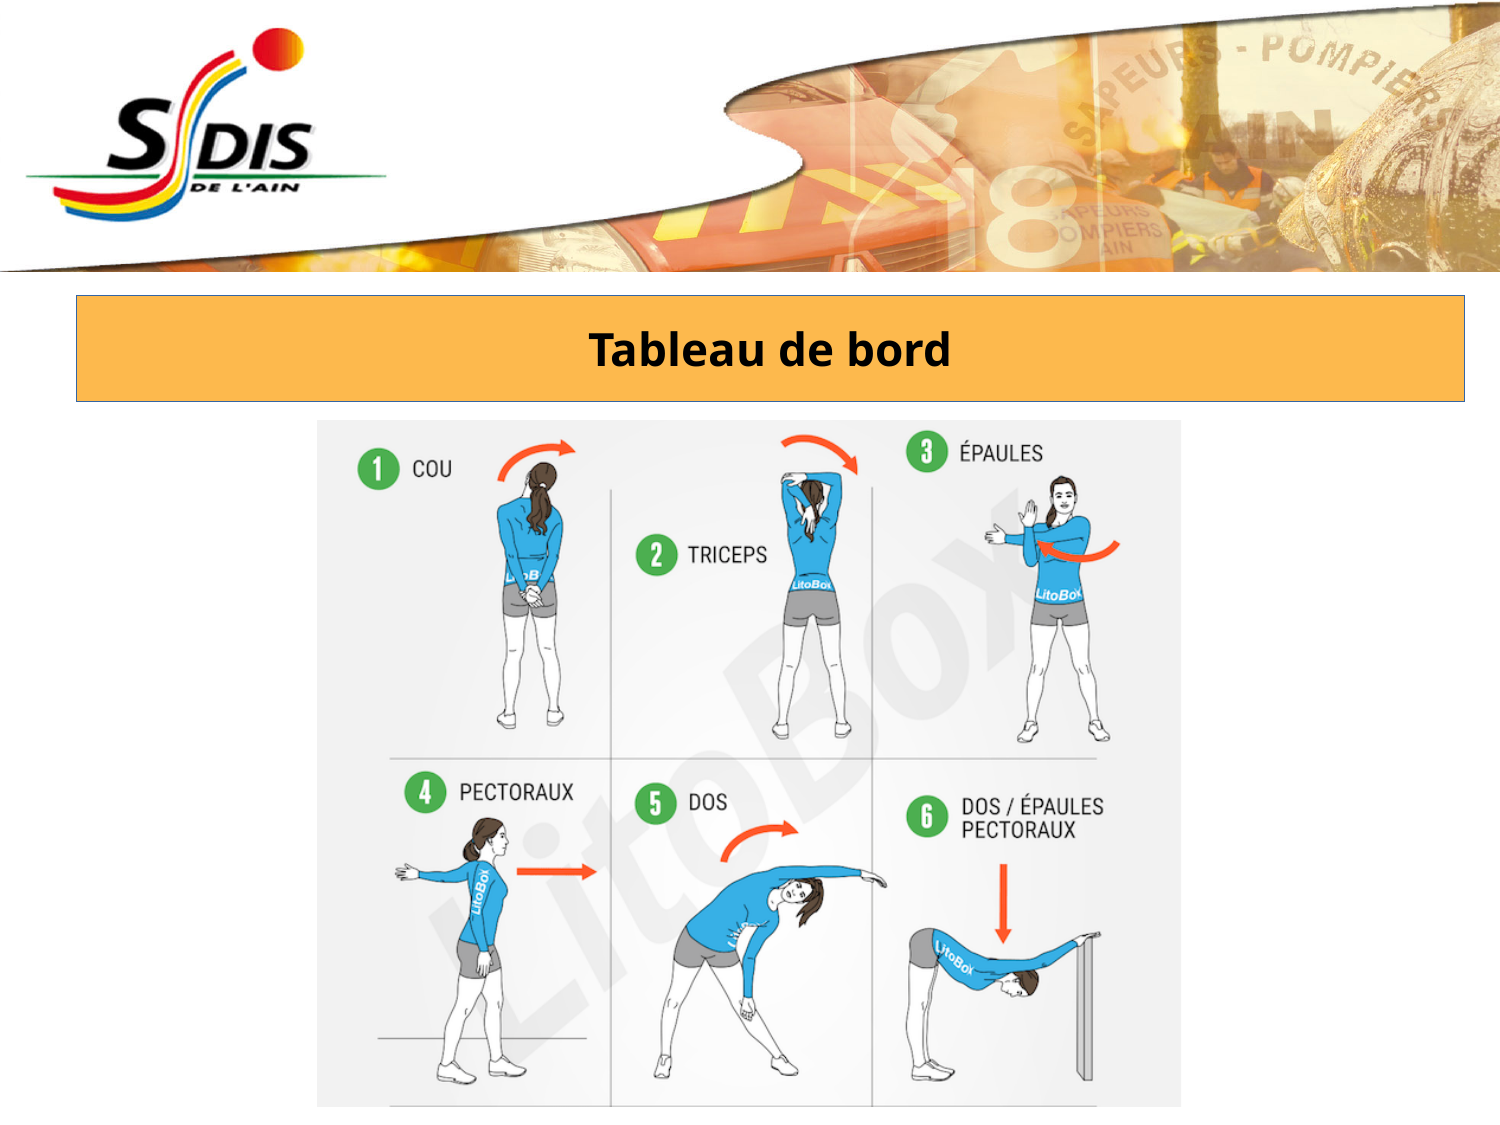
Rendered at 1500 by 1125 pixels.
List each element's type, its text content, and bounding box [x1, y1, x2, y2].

text_box Tableau de bord [76, 295, 1465, 402]
picture [0, 0, 1500, 272]
picture [317, 420, 1182, 1107]
